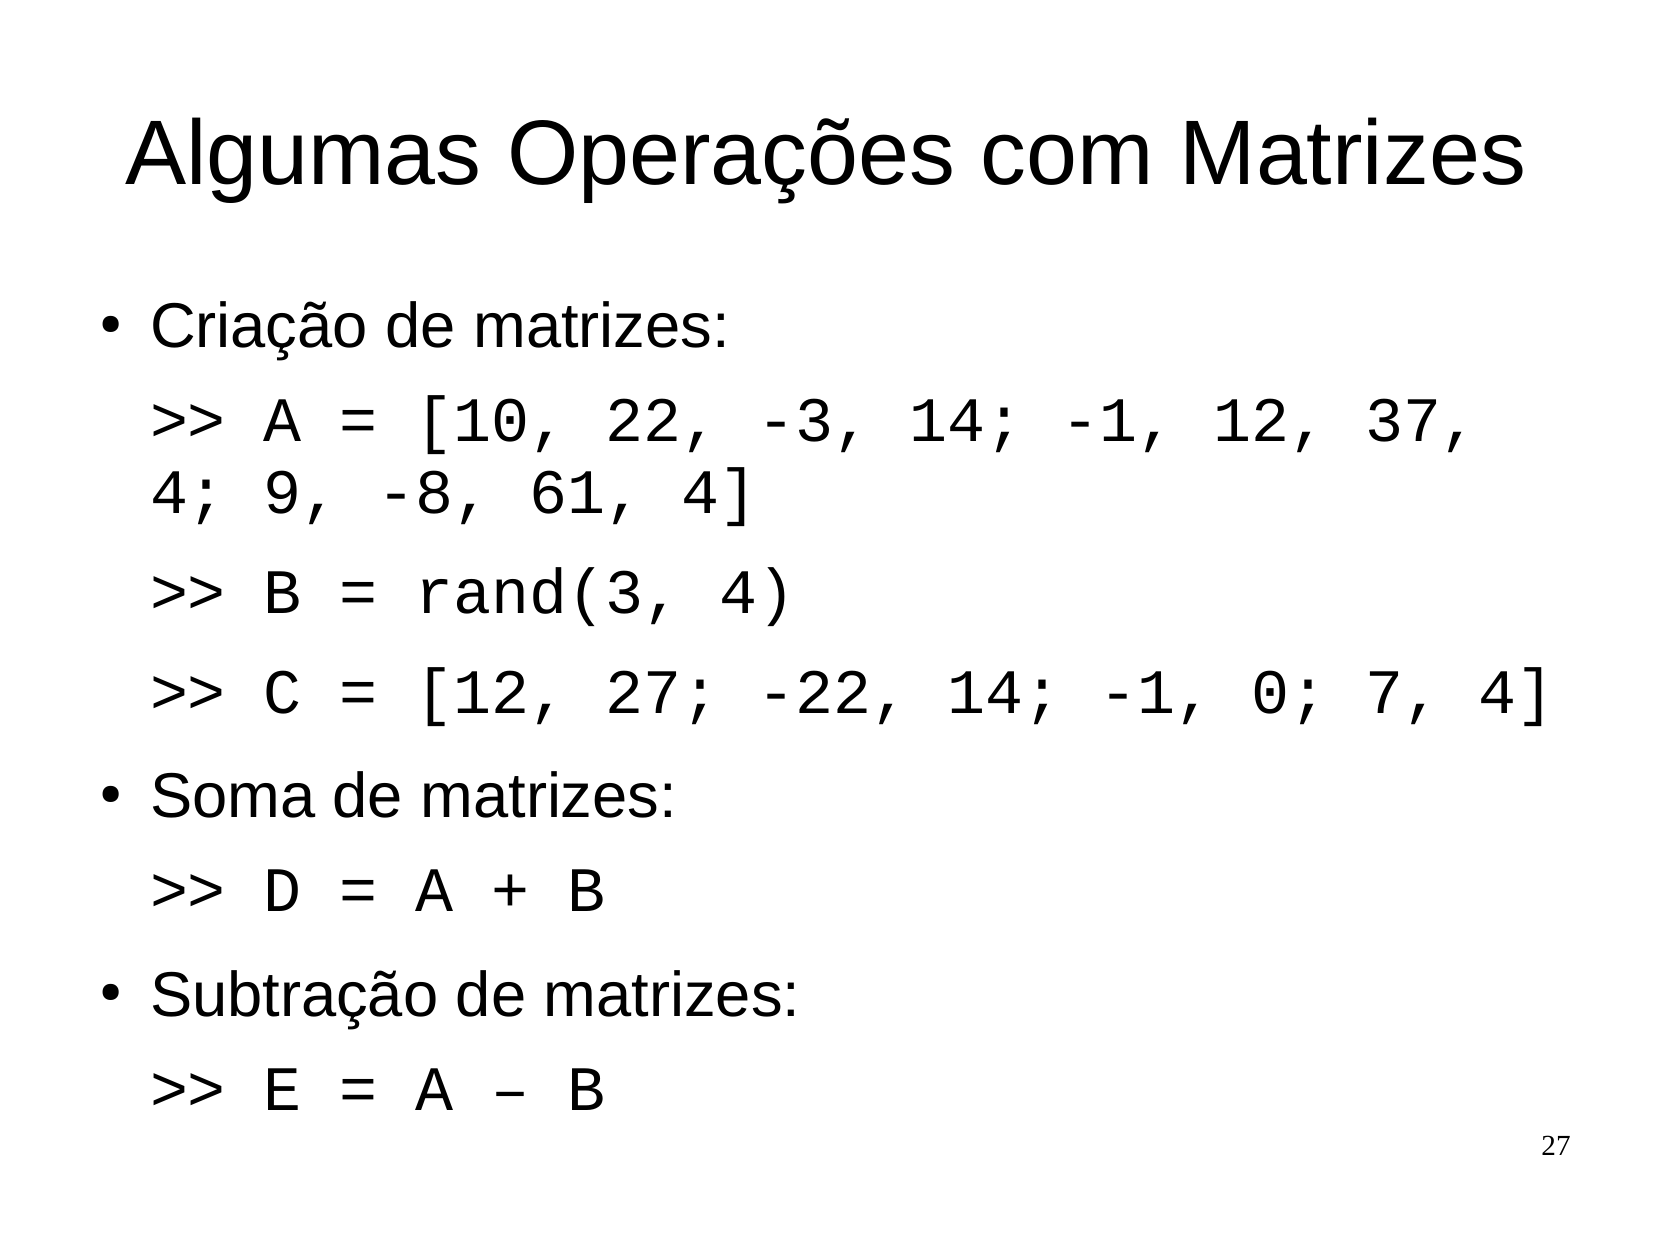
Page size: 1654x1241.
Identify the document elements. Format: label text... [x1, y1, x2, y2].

list Criação de matrizes: >> A = [10, 22, -3, 14; -1, 12, 37, 4; 9, -8, 61, 4] >> B = rand(3, 4) >> C = [12, 27; -22, 14; -1, 0; 7, 4] Soma de matrizes: >> D = A + B Subtração de matrizes: >> E = A – B [82, 290, 1571, 1146]
title Algumas Operações com Matrizes [82, 49, 1571, 257]
